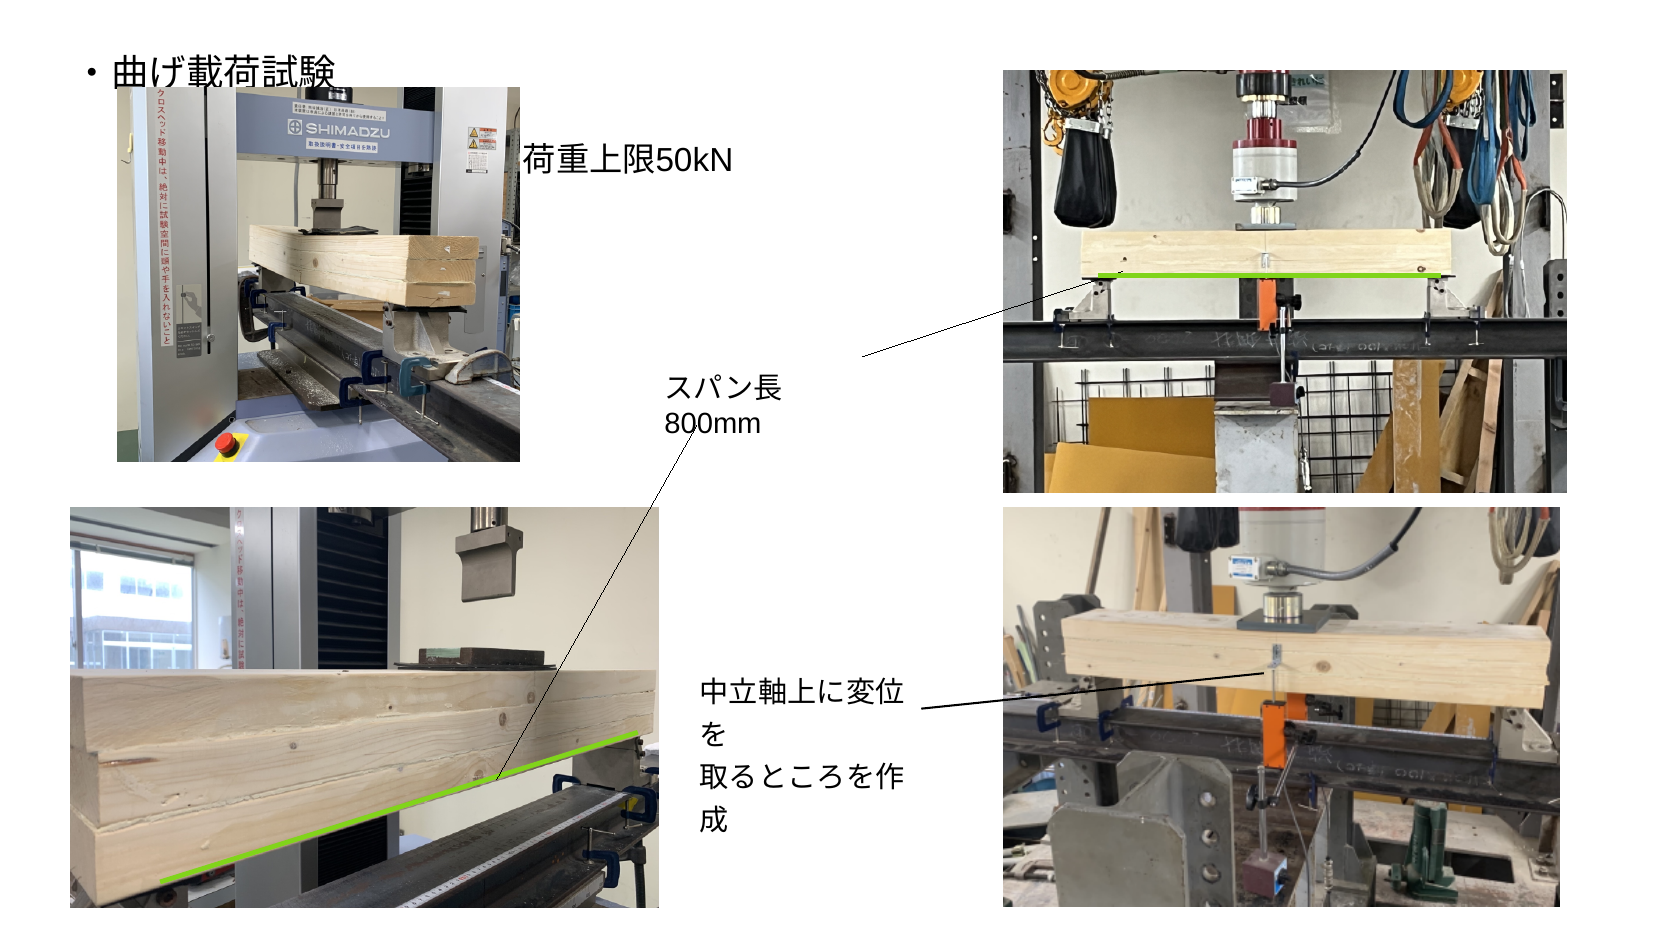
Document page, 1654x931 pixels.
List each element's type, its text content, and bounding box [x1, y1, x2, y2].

text_box 荷重上限50kN [507, 125, 756, 178]
text_box ・曲げ載荷試験 [59, 35, 615, 88]
picture [70, 507, 659, 908]
picture [117, 87, 520, 463]
picture [1003, 70, 1567, 493]
text_box 中立軸上に変位を 取るところを作成 [685, 661, 945, 735]
text_box スパン長800mm [649, 356, 886, 438]
picture [1003, 507, 1560, 907]
